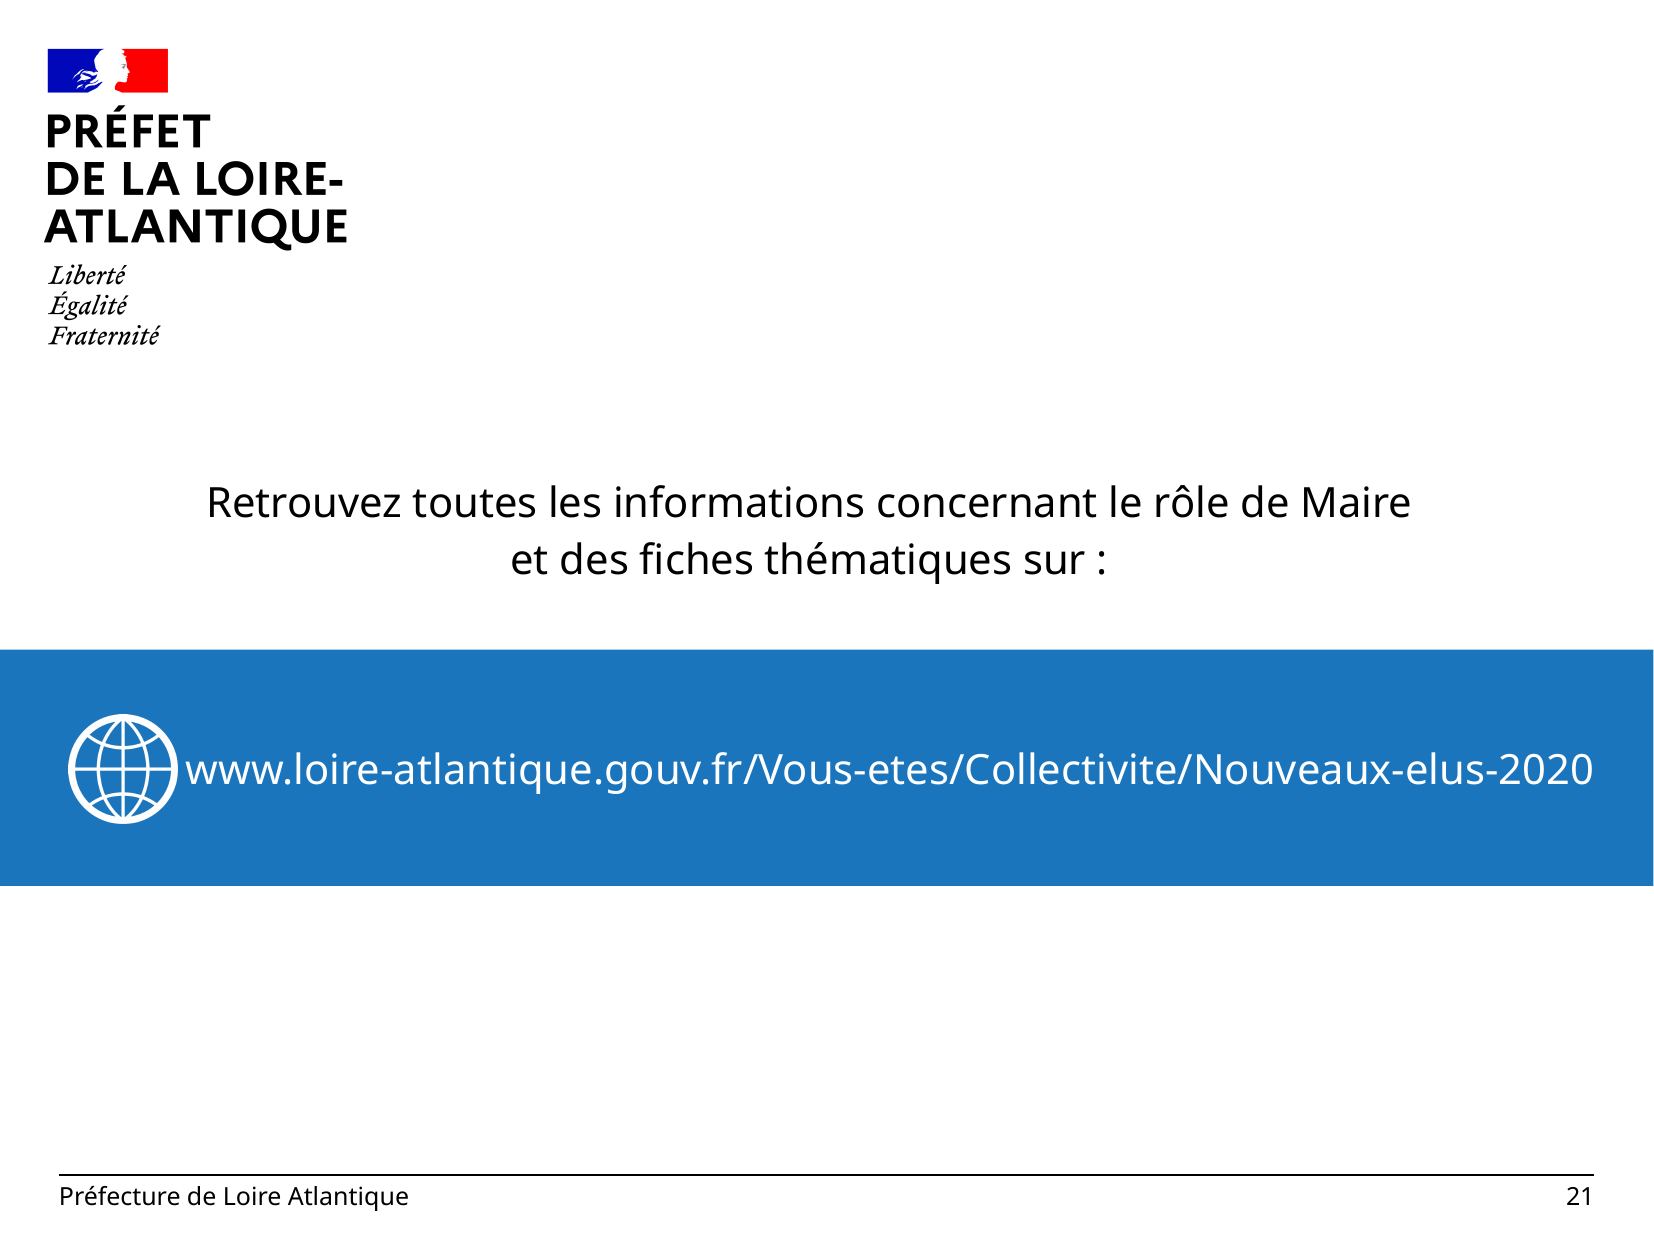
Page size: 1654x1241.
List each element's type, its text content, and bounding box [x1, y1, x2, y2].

text_box 21 [1535, 1180, 1595, 1211]
text_box www.loire-atlantique.gouv.fr/Vous-etes/Collectivite/Nouveaux-elus-2020 [170, 732, 1644, 849]
picture [4, 5, 390, 388]
text_box Préfecture de Loire Atlantique [59, 1180, 473, 1212]
picture [68, 714, 178, 824]
text_box Retrouvez toutes les informations concernant le rôle de Maire et des fiches thématiques sur : [191, 465, 1462, 582]
text_box [0, 649, 1654, 886]
